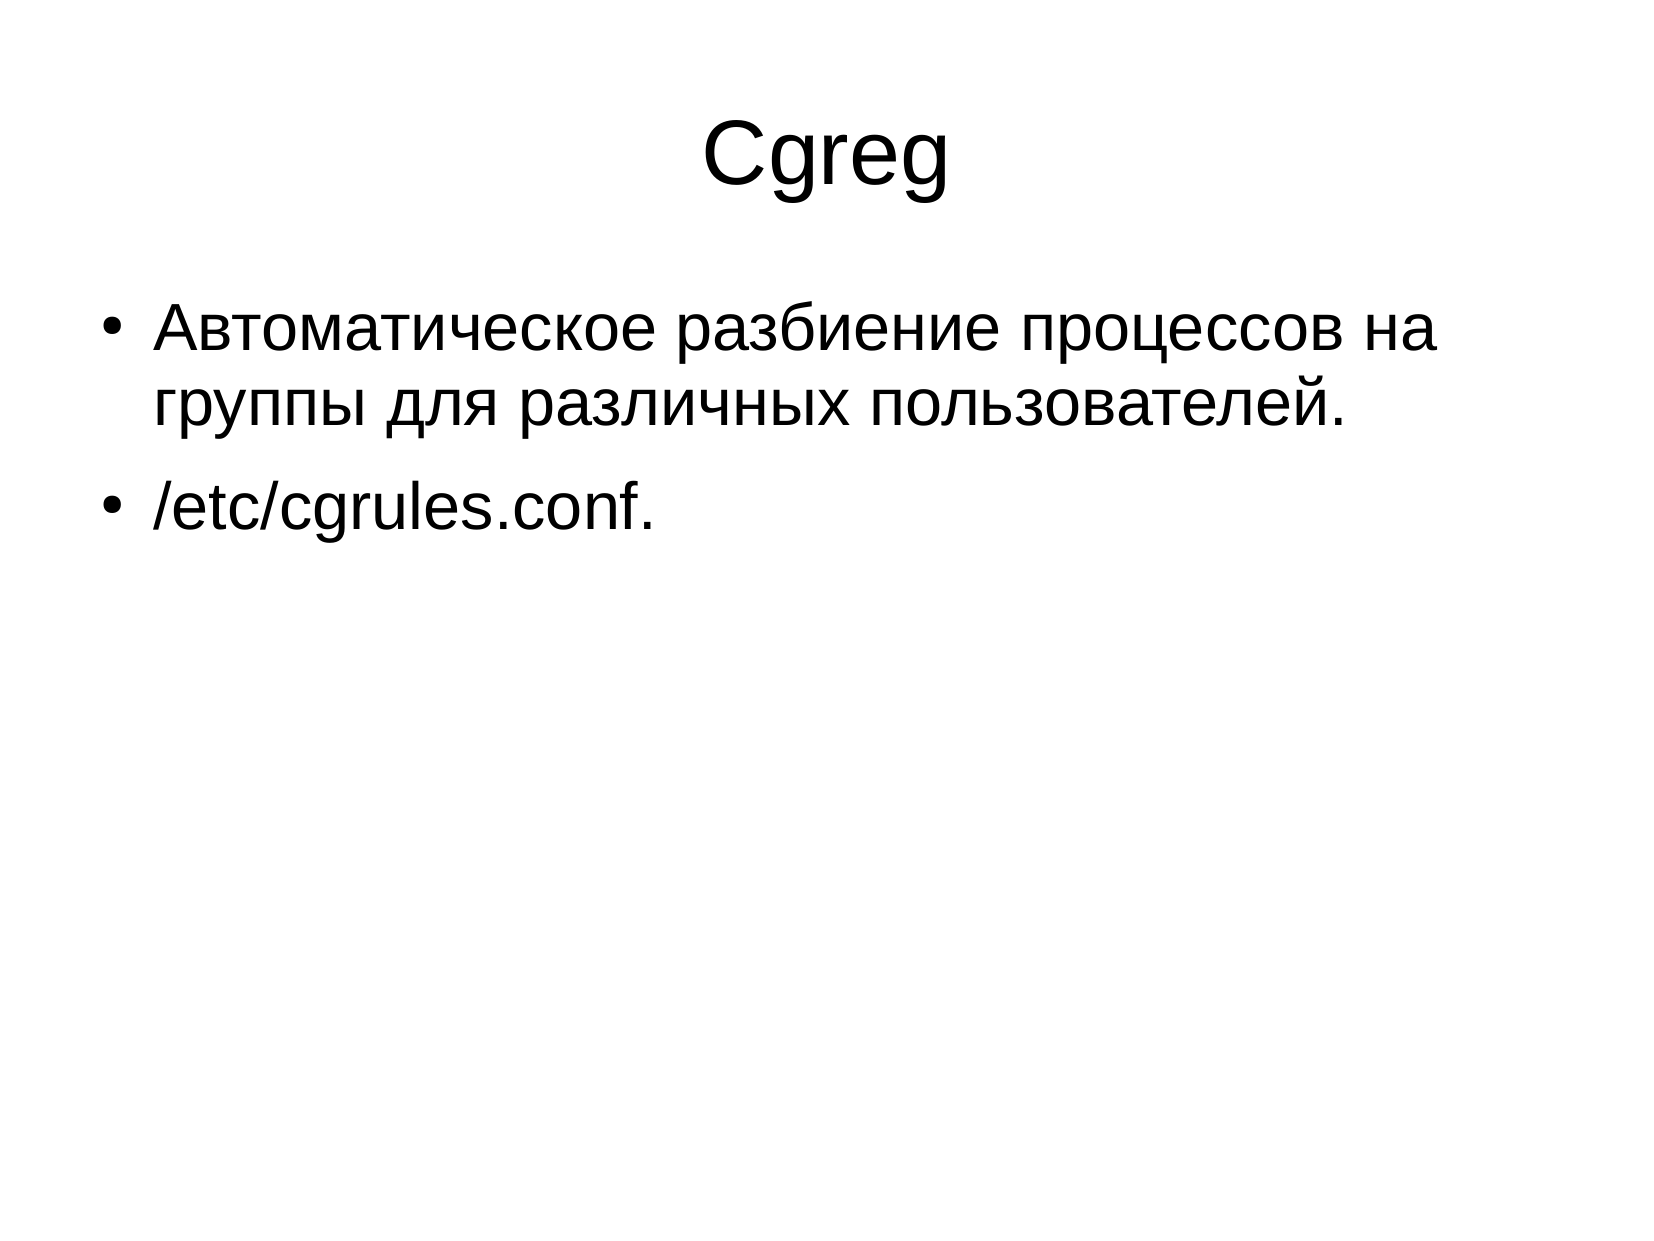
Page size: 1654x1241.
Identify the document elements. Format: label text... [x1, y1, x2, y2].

title Cgreg [82, 49, 1571, 257]
list Автоматическое разбиение процессов на группы для различных пользователей. /etc/cgrules.conf. [82, 290, 1538, 1010]
